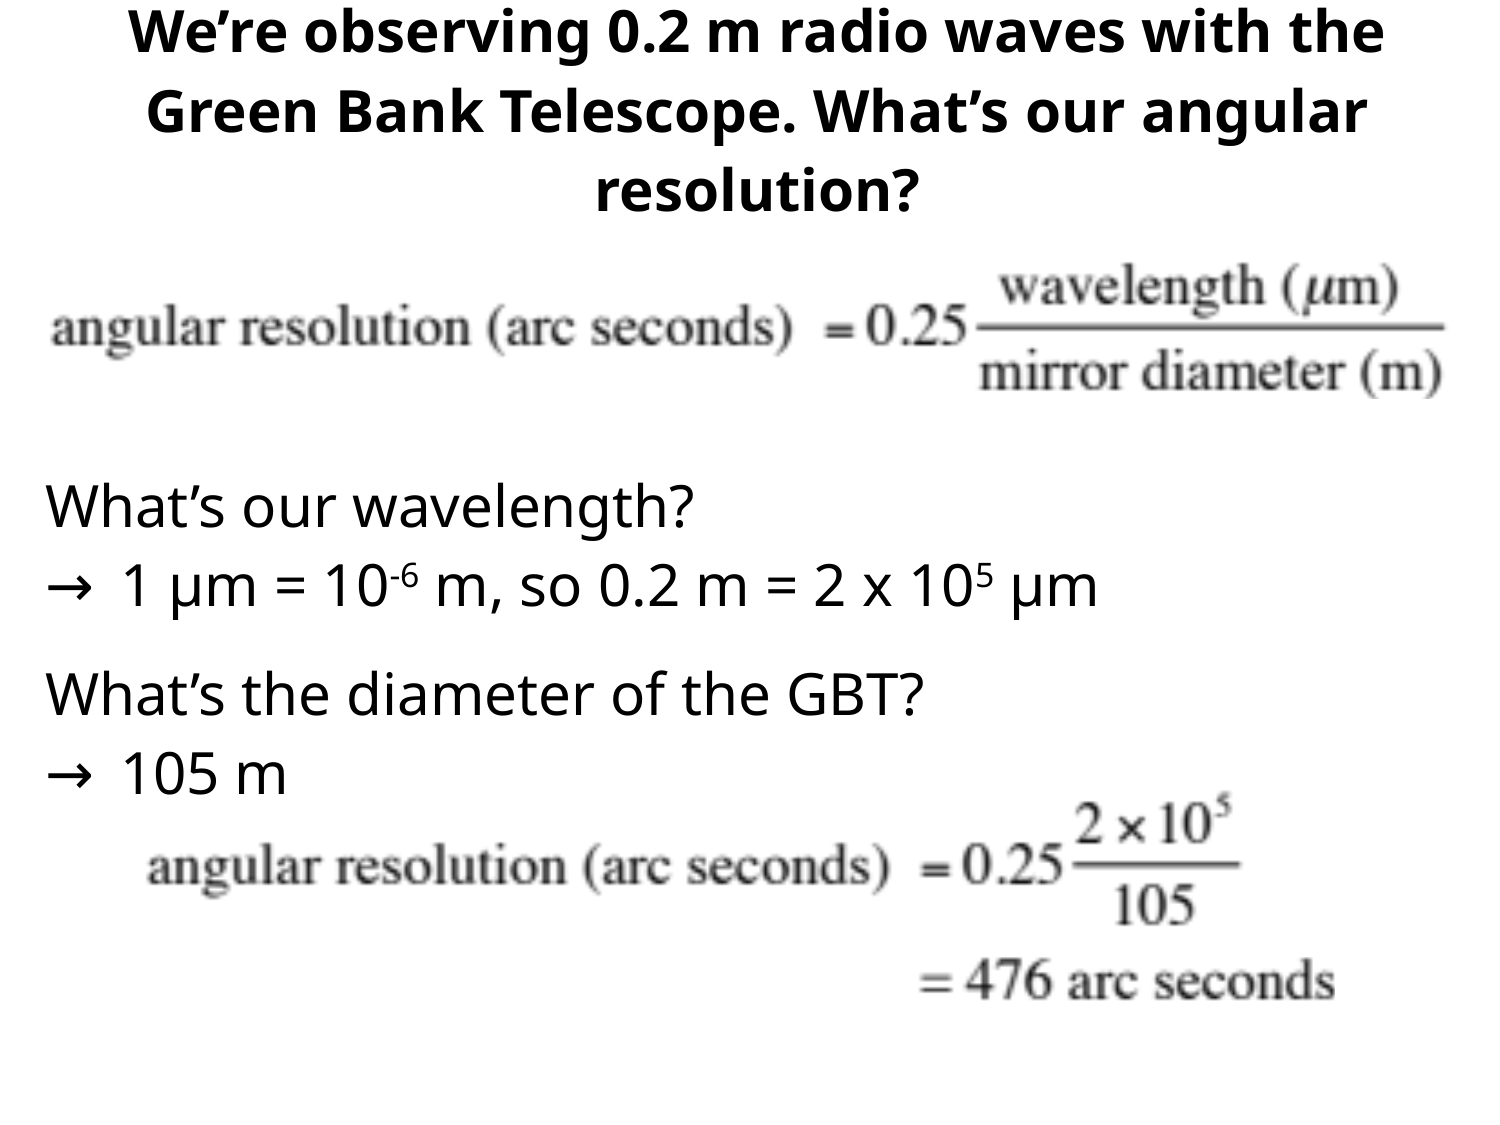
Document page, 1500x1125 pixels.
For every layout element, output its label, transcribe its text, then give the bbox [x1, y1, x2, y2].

picture [141, 785, 1336, 1001]
picture [45, 246, 1471, 399]
title We’re observing 0.2 m radio waves with the Green Bank Telescope. What’s our angular resolution? [45, 41, 1471, 178]
list What’s our wavelength? → 1 μm = 10-6 m, so 0.2 m = 2 x 105 μm What’s the diameter of the GBT? → 105 m [45, 464, 1471, 1096]
